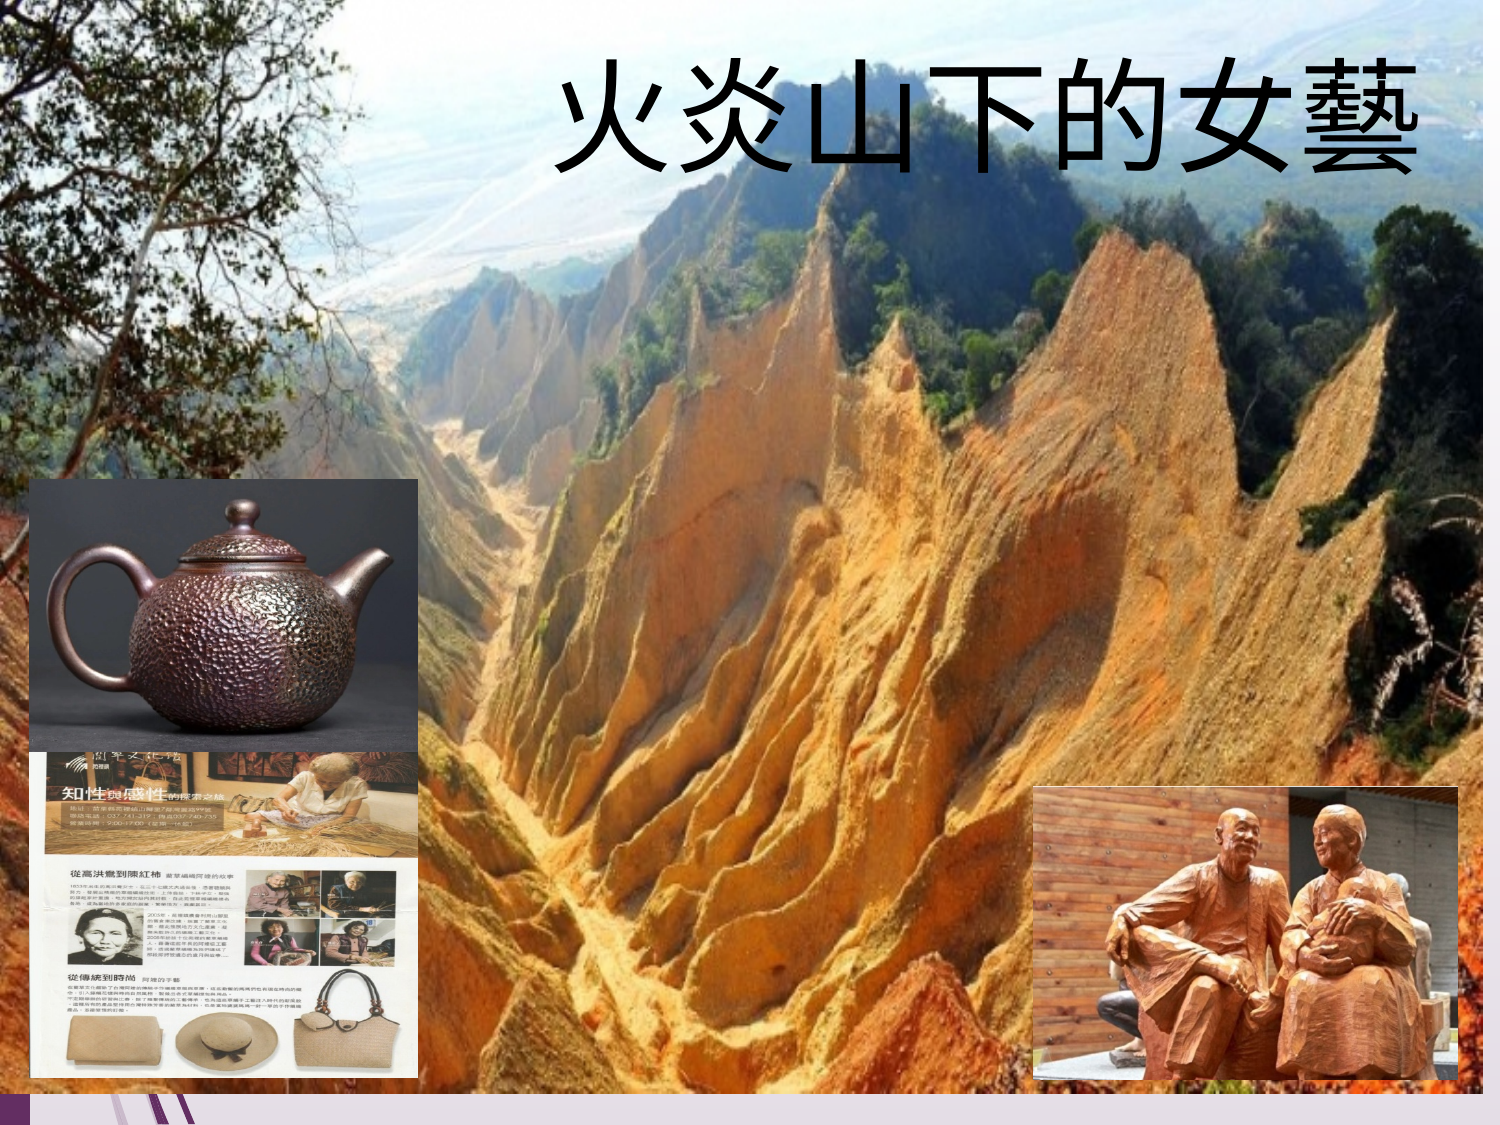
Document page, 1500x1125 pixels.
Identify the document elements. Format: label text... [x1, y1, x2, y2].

picture [0, 0, 1483, 1094]
text_box 火炎山下的女藝 [360, 30, 1500, 197]
